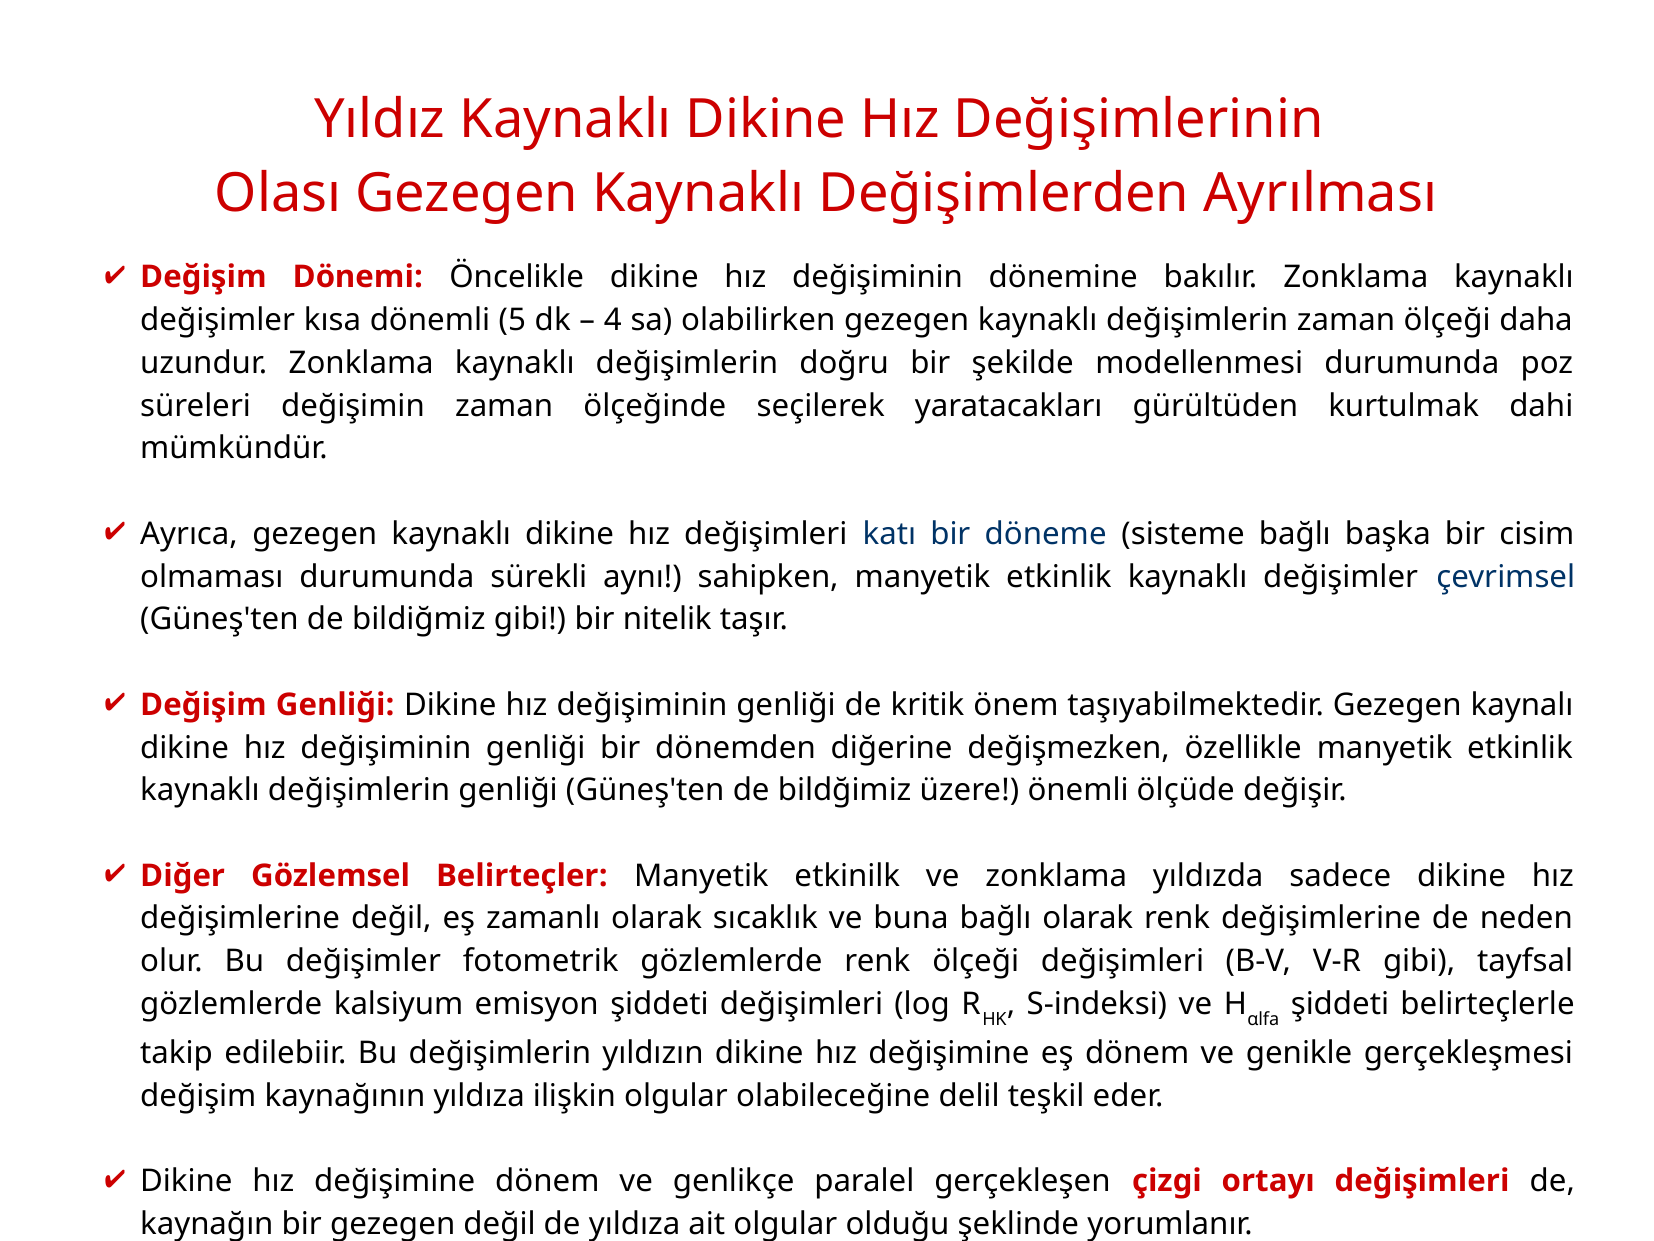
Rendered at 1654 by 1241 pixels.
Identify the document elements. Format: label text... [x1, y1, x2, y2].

title Yıldız Kaynaklı Dikine Hız Değişimlerinin Olası Gezegen Kaynaklı Değişimlerden Ayrılması [82, 49, 1571, 257]
text_box Değişim Dönemi: Öncelikle dikine hız değişiminin dönemine bakılır. Zonklama kaynaklı değişimler kısa dönemli (5 dk – 4 sa) olabilirken gezegen kaynaklı değişimlerin zaman ölçeği daha uzundur. Zonklama kaynaklı değişimlerin doğru bir şekilde modellenmesi durumunda poz süreleri değişimin zaman ölçeğinde seçilerek yaratacakları gürültüden kurtulmak dahi mümkündür. Ayrıca, gezegen kaynaklı dikine hız değişimleri katı bir döneme (sisteme bağlı başka bir cisim olmaması durumunda sürekli aynı!) sahipken, manyetik etkinlik kaynaklı değişimler çevrimsel (Güneş'ten de bildiğmiz gibi!) bir nitelik taşır. Değişim Genliği: Dikine hız değişiminin genliği de kritik önem taşıyabilmektedir. Gezegen kaynalı dikine hız değişiminin genliği bir dönemden diğerine değişmezken, özellikle manyetik etkinlik kaynaklı değişimlerin genliği (Güneş'ten de bildğimiz üzere!) önemli ölçüde değişir. Diğer Gözlemsel Belirteçler: Manyetik etkinilk ve zonklama yıldızda sadece dikine hız değişimlerine değil, eş zamanlı olarak sıcaklık ve buna bağlı olarak renk değişimlerine de neden olur. Bu değişimler fotometrik gözlemlerde renk ölçeği değişimleri (B-V, V-R gibi), tayfsal gözlemlerde kalsiyum emisyon şiddeti değişimleri (log RHK, S-indeksi) ve Hαlfa şiddeti belirteçlerle takip edilebiir. Bu değişimlerin yıldızın dikine hız değişimine eş dönem ve genikle gerçekleşmesi değişim kaynağının yıldıza ilişkin olgular olabileceğine delil teşkil eder. Dikine hız değişimine dönem ve genlikçe paralel gerçekleşen çizgi ortayı değişimleri de, kaynağın bir gezegen değil de yıldıza ait olgular olduğu şeklinde yorumlanır. [90, 246, 1591, 1228]
